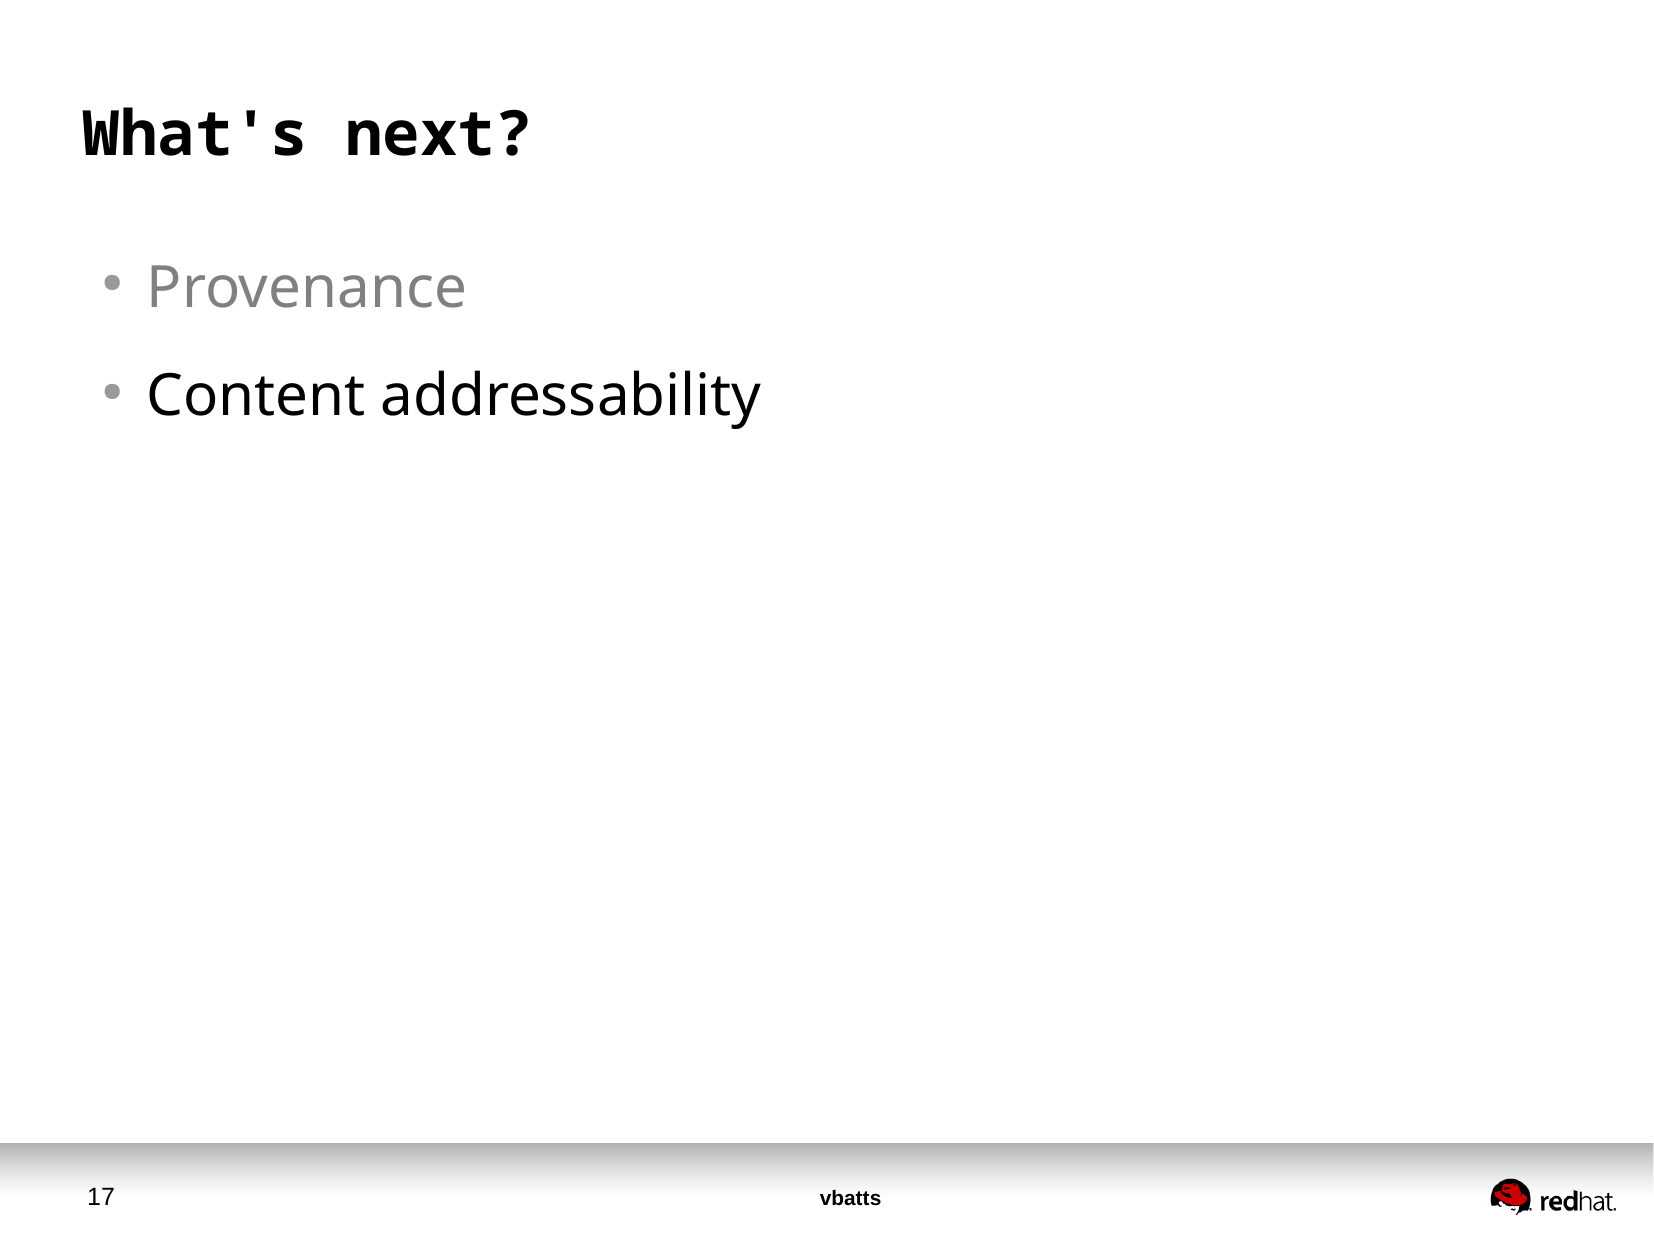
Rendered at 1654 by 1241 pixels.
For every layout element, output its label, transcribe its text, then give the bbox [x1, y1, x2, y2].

title What's next? [82, 37, 1571, 226]
picture [0, 1143, 1654, 1241]
list Provenance Content addressability [86, 244, 1576, 1039]
